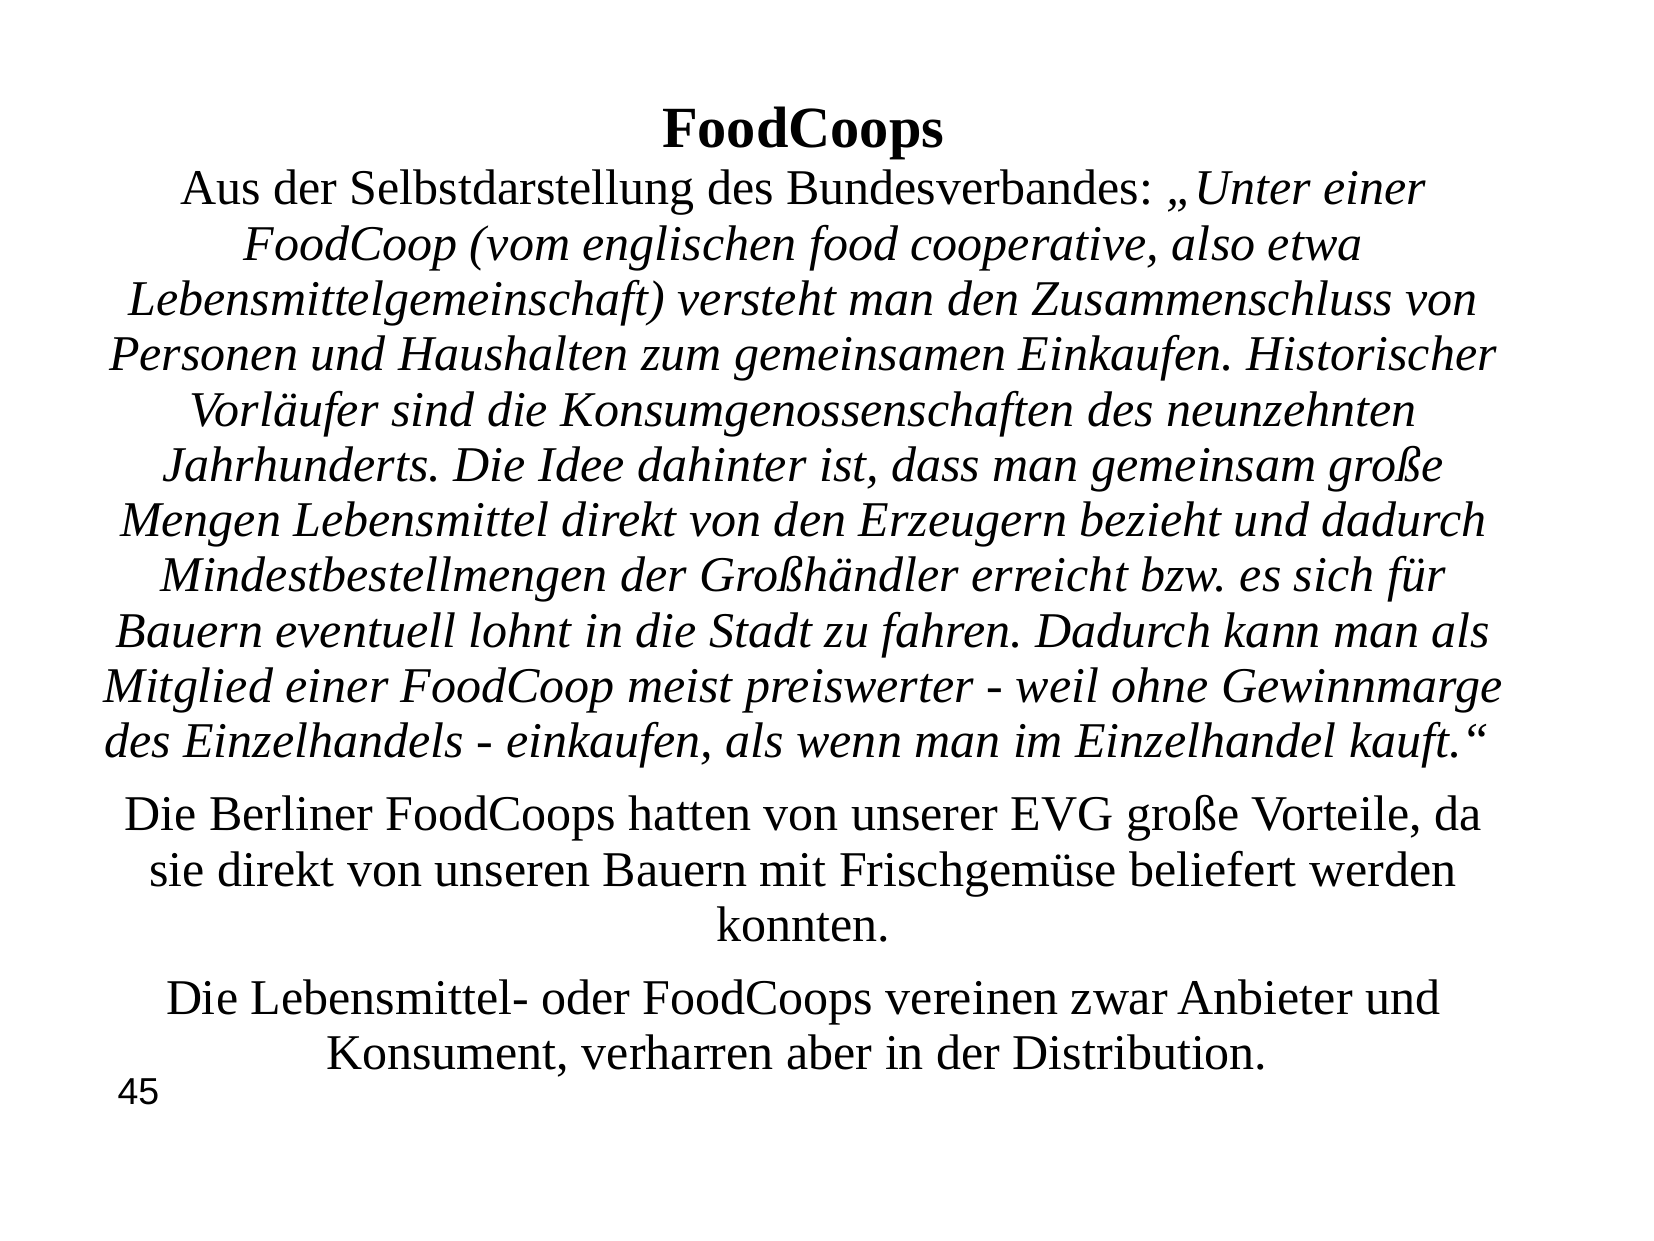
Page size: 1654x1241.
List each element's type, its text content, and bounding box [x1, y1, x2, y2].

text_box FoodCoops Aus der Selbstdarstellung des Bundesverbandes: „Unter einer FoodCoop (vom englischen food cooperative, also etwa Lebensmittelgemeinschaft) versteht man den Zusammenschluss von Personen und Haushalten zum gemeinsamen Einkaufen. Historischer Vorläufer sind die Konsumgenossenschaften des neunzehnten Jahrhunderts. Die Idee dahinter ist, dass man gemeinsam große Mengen Lebensmittel direkt von den Erzeugern bezieht und dadurch Mindestbestellmengen der Großhändler erreicht bzw. es sich für Bauern eventuell lohnt in die Stadt zu fahren. Dadurch kann man als Mitglied einer FoodCoop meist preiswerter - weil ohne Gewinnmarge des Einzelhandels - einkaufen, als wenn man im Einzelhandel kauft.“ Die Berliner FoodCoops hatten von unserer EVG große Vorteile, da sie direkt von unseren Bauern mit Frischgemüse beliefert werden konnten. Die Lebensmittel- oder FoodCoops vereinen zwar Anbieter und Konsument, verharren aber in der Distribution. [88, 88, 1536, 1088]
text_box <Nummer> [102, 1062, 321, 1120]
